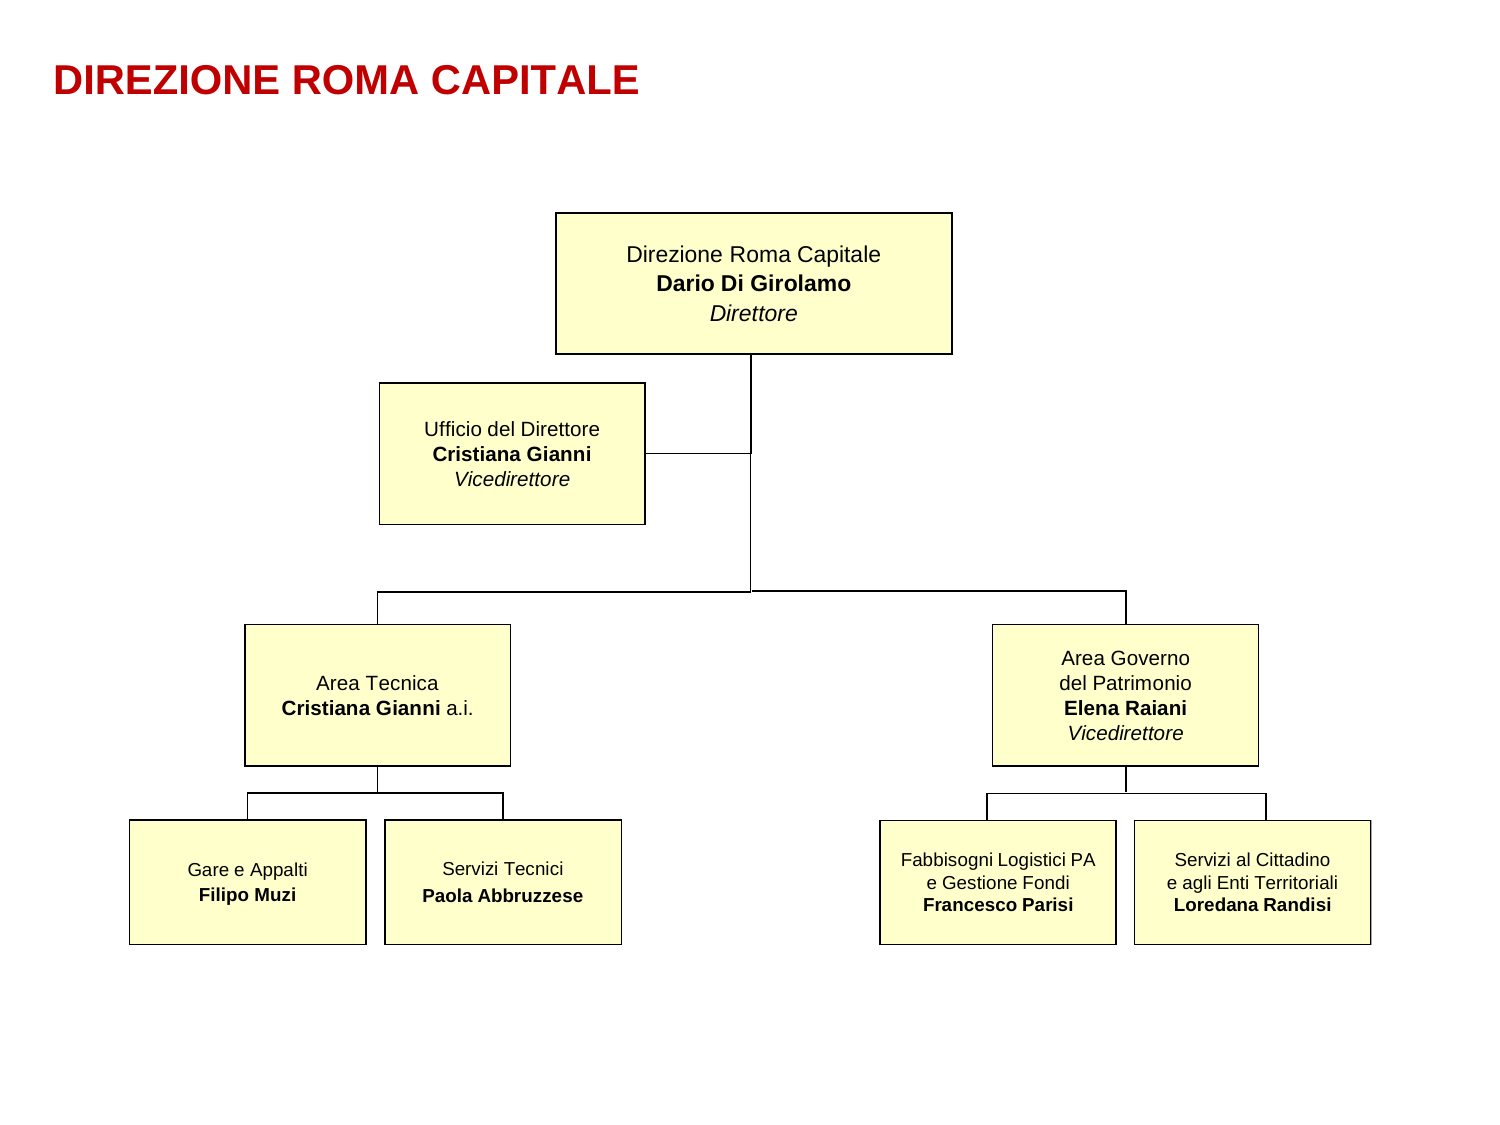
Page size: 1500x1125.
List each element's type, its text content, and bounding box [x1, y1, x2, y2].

picture [128, 211, 1372, 945]
text_box DIREZIONE ROMA CAPITALE [38, 45, 1500, 128]
